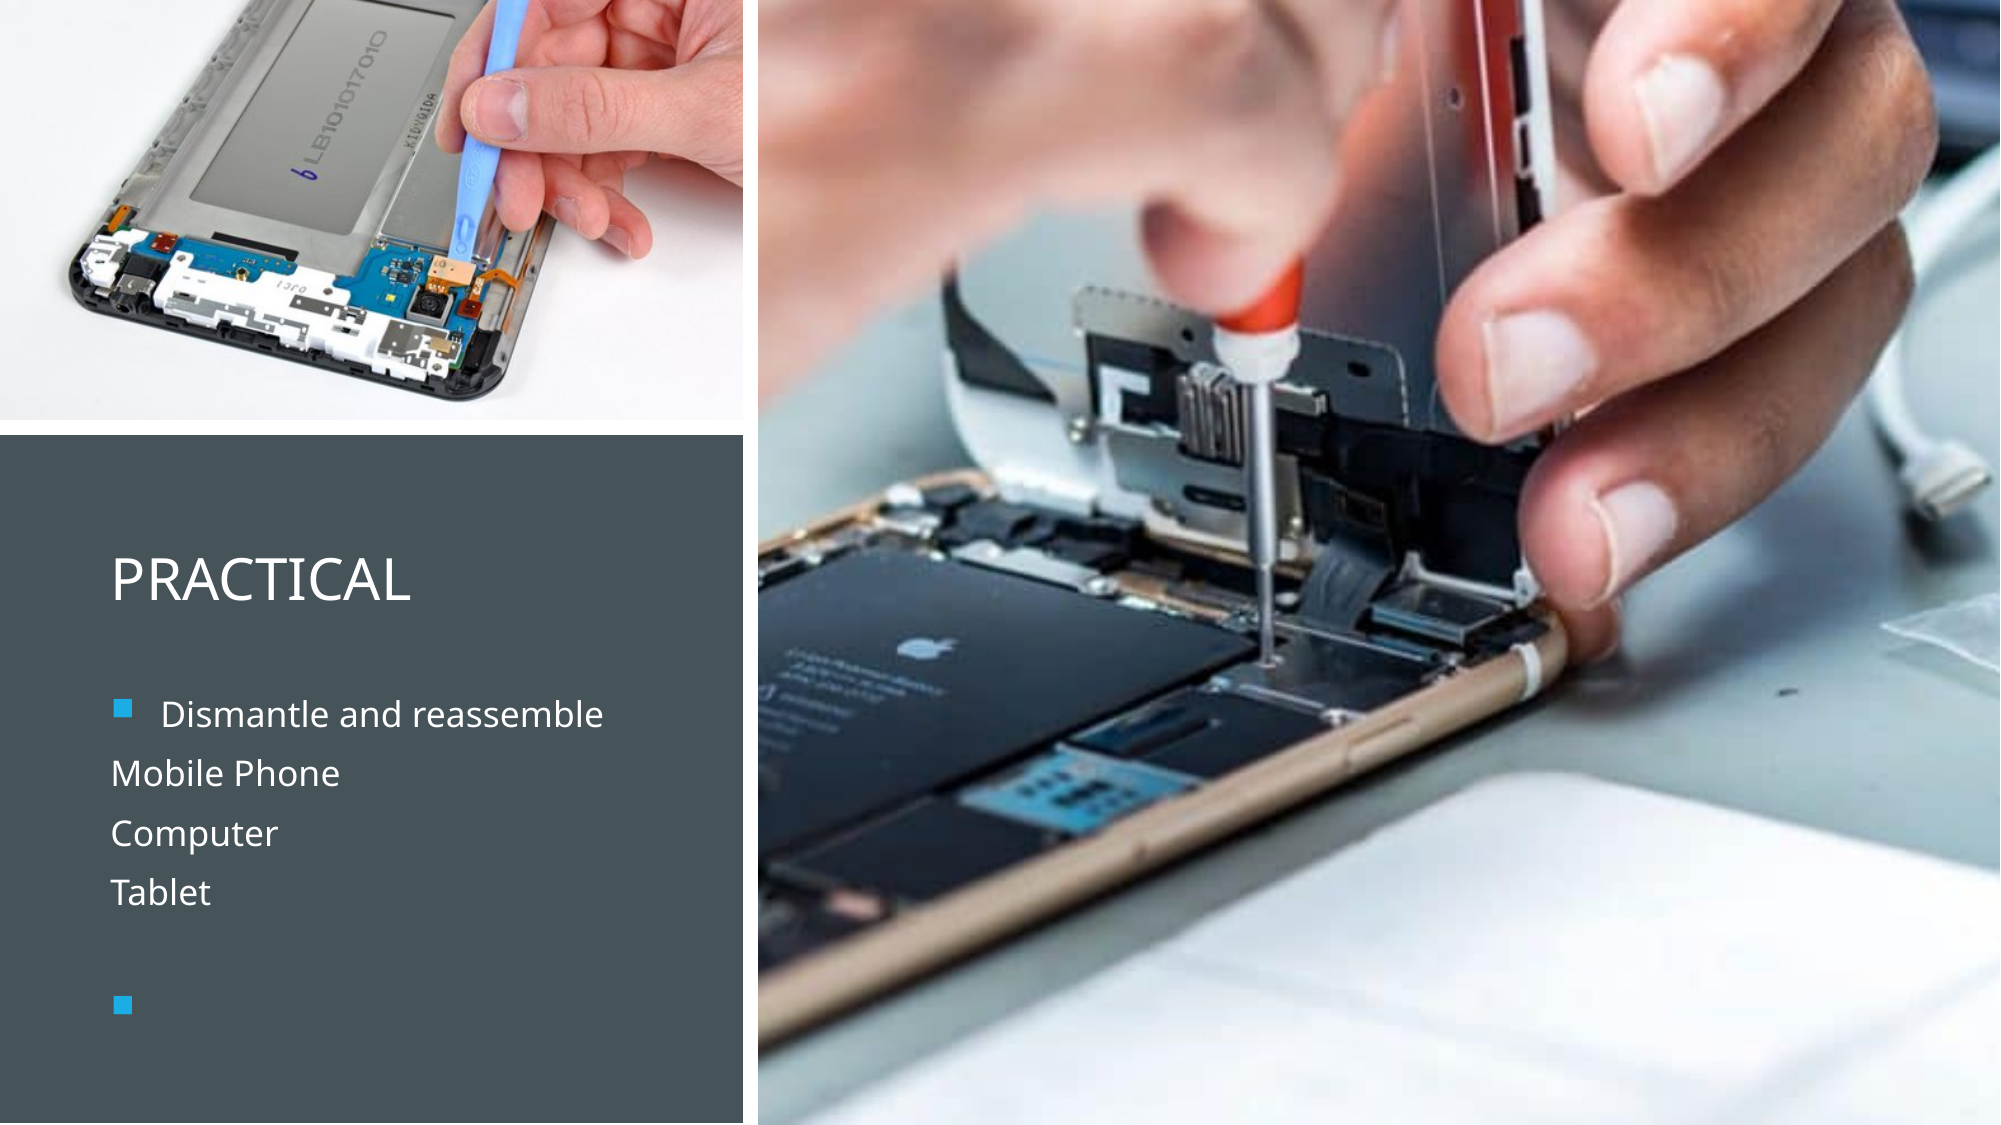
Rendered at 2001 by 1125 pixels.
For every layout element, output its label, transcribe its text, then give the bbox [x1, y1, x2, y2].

text_box [0, 0, 758, 1125]
picture [758, 0, 2000, 1125]
list Dismantle and reassemble Mobile Phone Computer Tablet [95, 672, 656, 1046]
picture [0, 0, 743, 420]
title Practical [95, 503, 656, 651]
